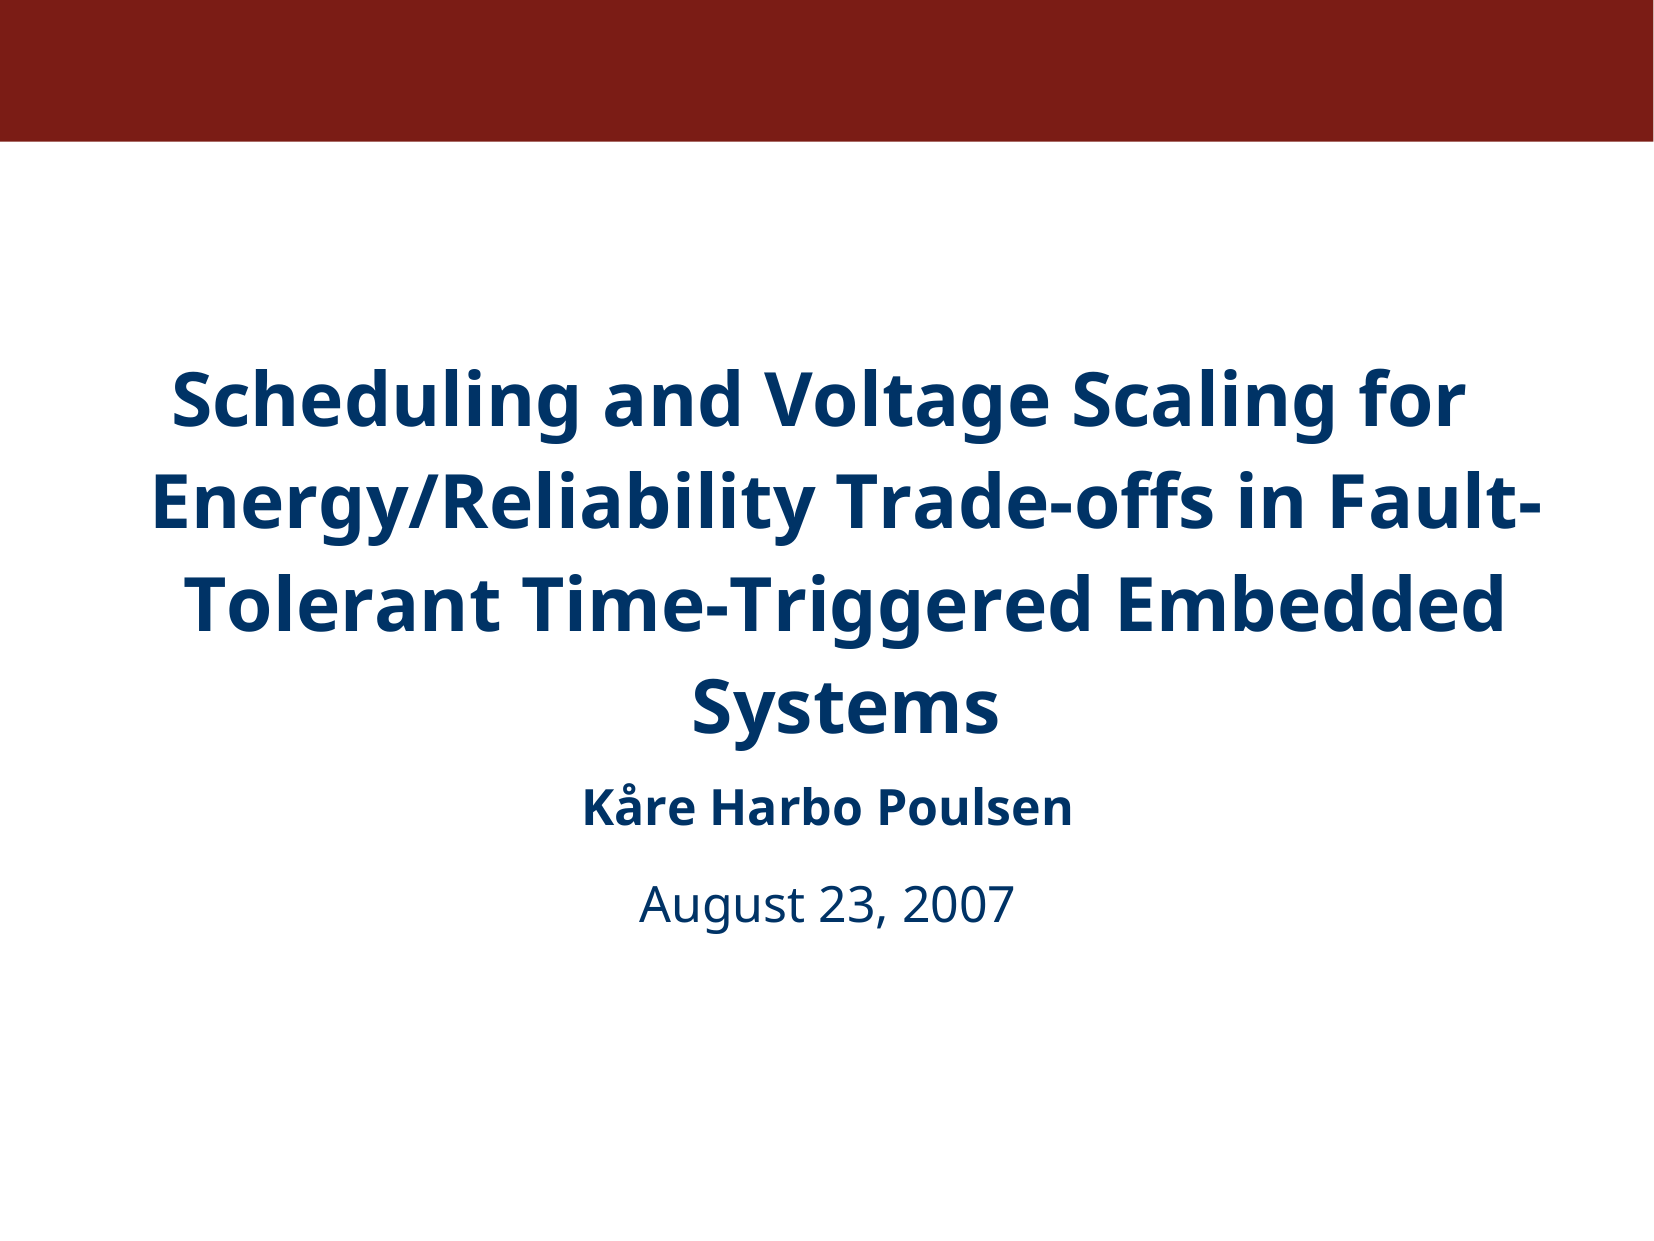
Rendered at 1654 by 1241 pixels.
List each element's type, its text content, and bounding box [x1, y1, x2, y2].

list Kåre Harbo Poulsen August 23, 2007 [62, 771, 1575, 1079]
list Scheduling and Voltage Scaling for Energy/Reliability Trade-offs in Fault-Tolerant Time-Triggered Embedded Systems [55, 346, 1567, 696]
